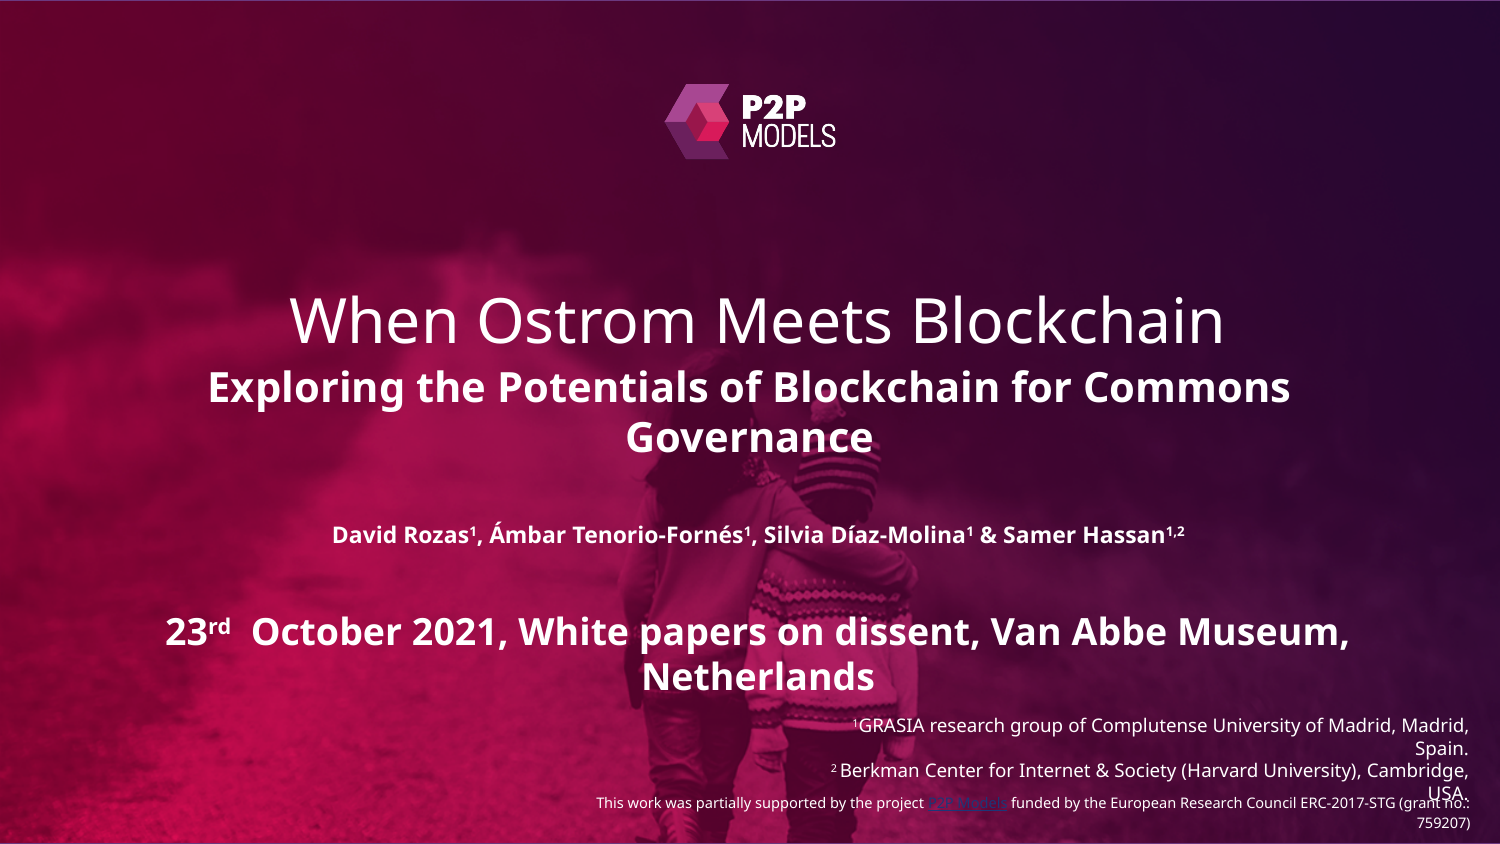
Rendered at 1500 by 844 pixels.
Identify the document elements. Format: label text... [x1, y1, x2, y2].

text_box 23rd October 2021, White papers on dissent, Van Abbe Museum, Netherlands [66, 592, 1450, 662]
text_box This work was partially supported by the project P2P Models funded by the European Research Council ERC-2017-STG (grant no.: 759207) [537, 771, 1486, 844]
text_box When Ostrom Meets Blockchain [43, 266, 1474, 443]
text_box Exploring the Potentials of Blockchain for Commons Governance [161, 345, 1339, 504]
text_box David Rozas1, Ámbar Tenorio-Fornés1, Silvia Díaz-Molina1 & Samer Hassan1,2 [66, 505, 1450, 574]
text_box 1GRASIA research group of Complutense University of Madrid, Madrid, Spain. 2 Berkman Center for Internet & Society (Harvard University), Cambridge, USA. [792, 699, 1484, 783]
picture [0, 1, 1500, 843]
